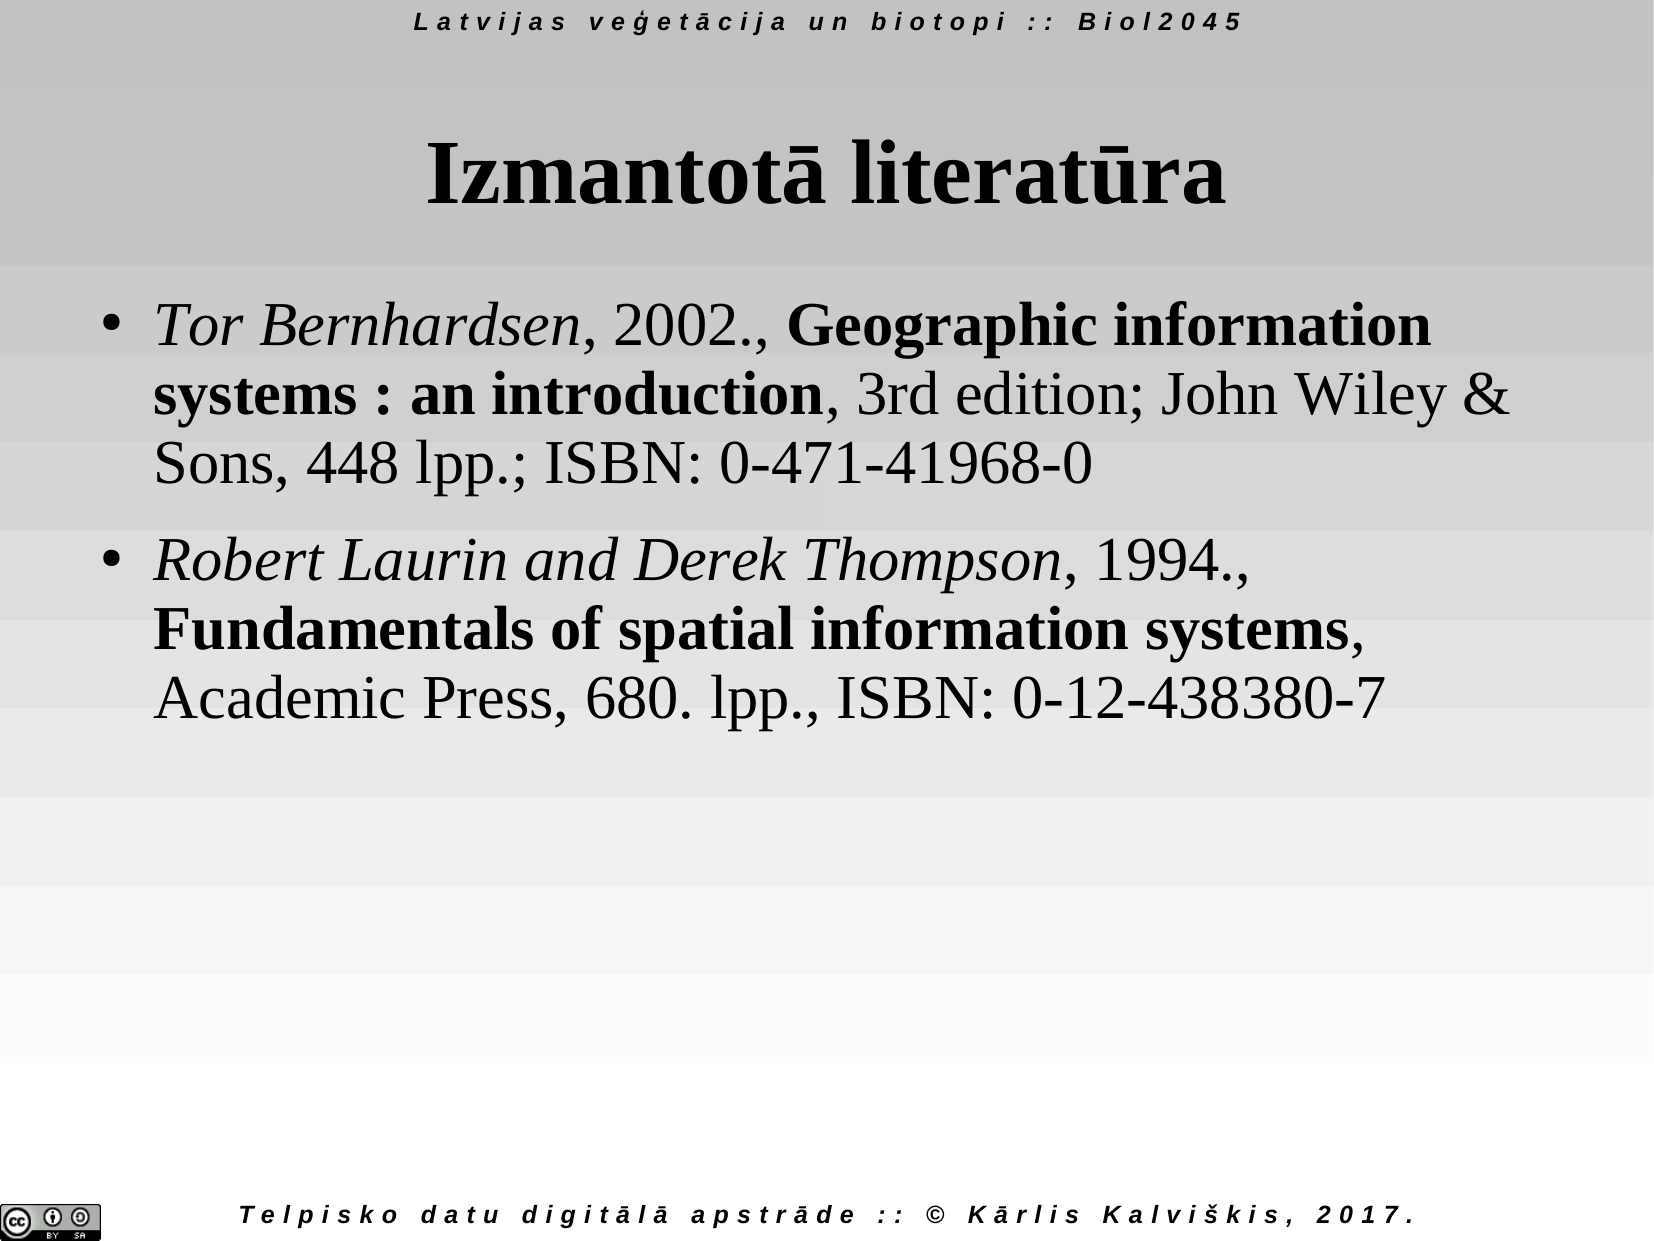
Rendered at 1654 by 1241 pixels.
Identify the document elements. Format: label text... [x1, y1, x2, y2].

list Tor Bernhardsen, 2002., Geographic information systems : an introduction, 3rd edition; John Wiley & Sons, 448 lpp.; ISBN: 0-471-41968-0 Robert Laurin and Derek Thompson, 1994., Fundamentals of spatial information systems, Academic Press, 680. lpp., ISBN: 0-12-438380-7 [82, 289, 1571, 1113]
title Izmantotā literatūra [29, 49, 1625, 296]
picture [0, 0, 1654, 1241]
